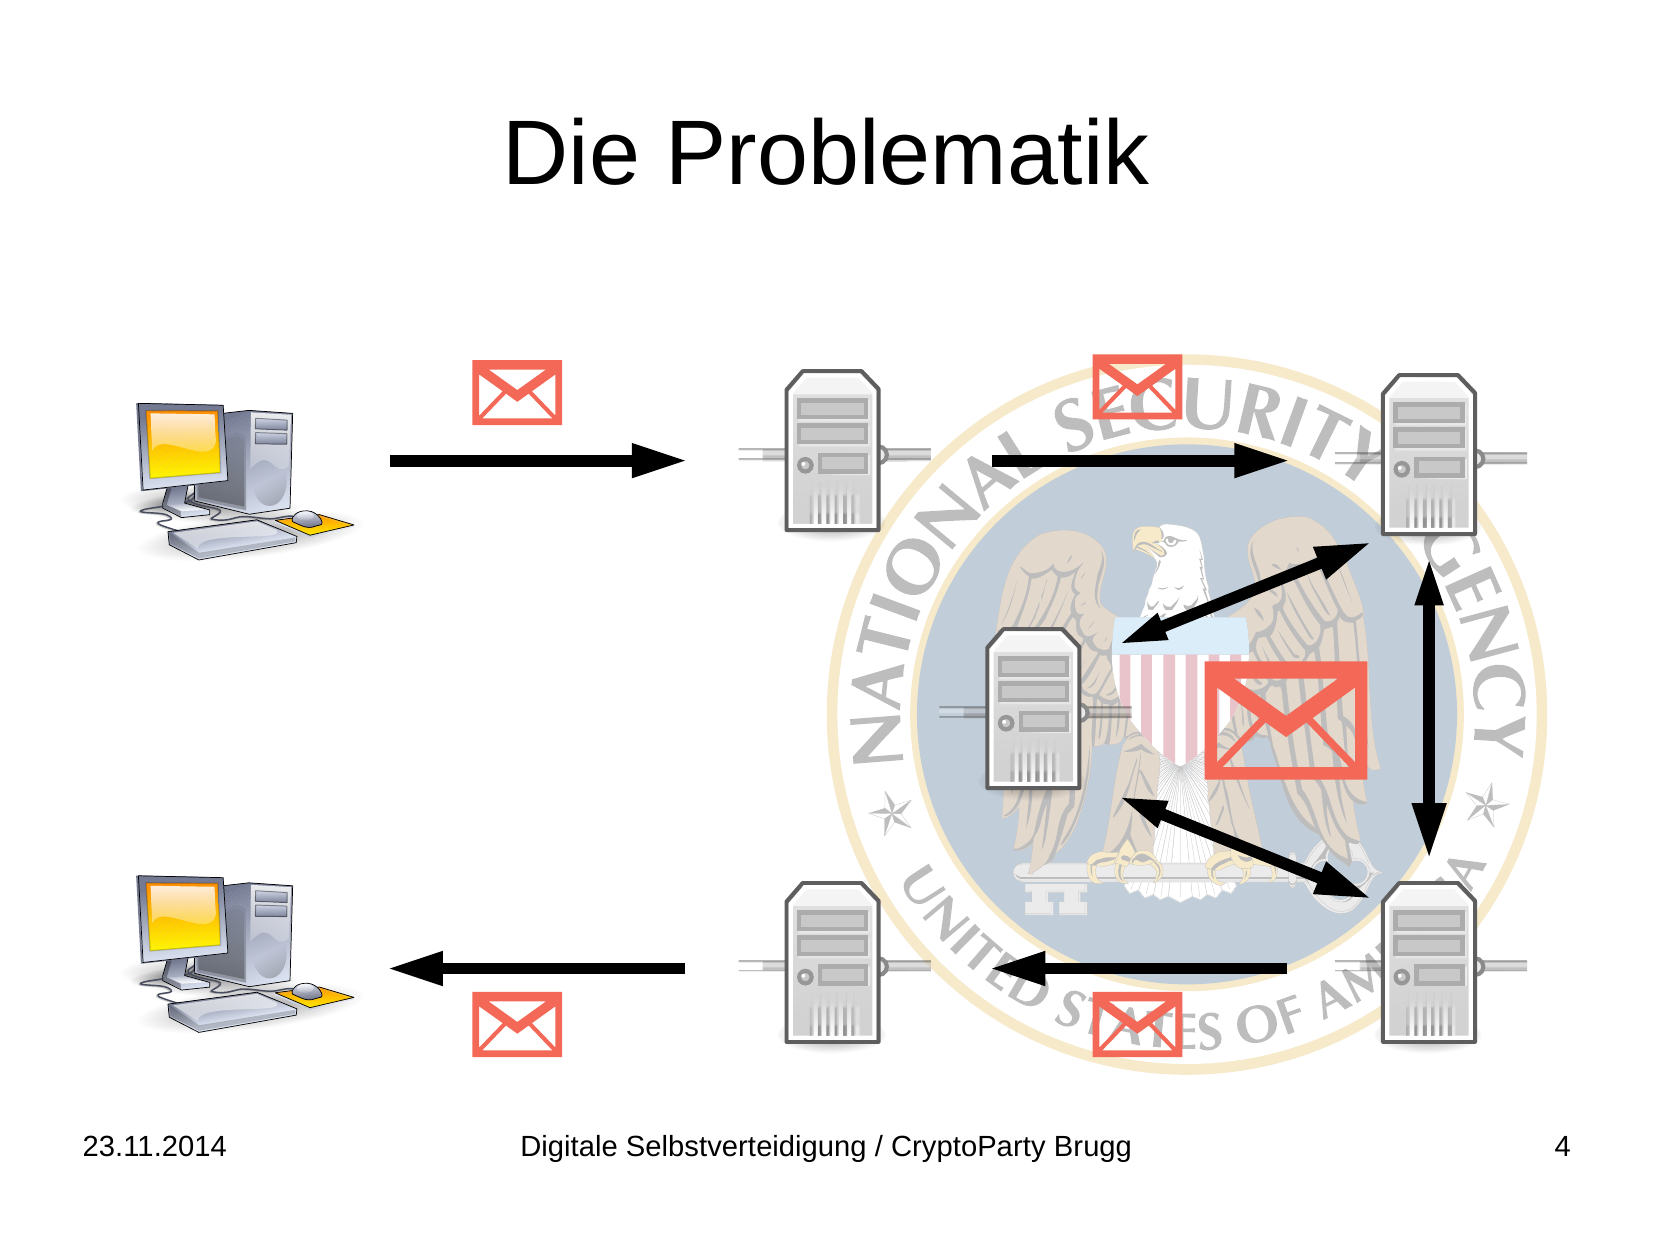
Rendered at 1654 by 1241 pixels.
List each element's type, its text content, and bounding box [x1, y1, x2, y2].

picture [118, 826, 367, 1075]
picture [732, 350, 1548, 1075]
picture [472, 991, 563, 1058]
picture [472, 360, 563, 426]
title Die Problematik [82, 49, 1571, 257]
picture [118, 354, 367, 603]
